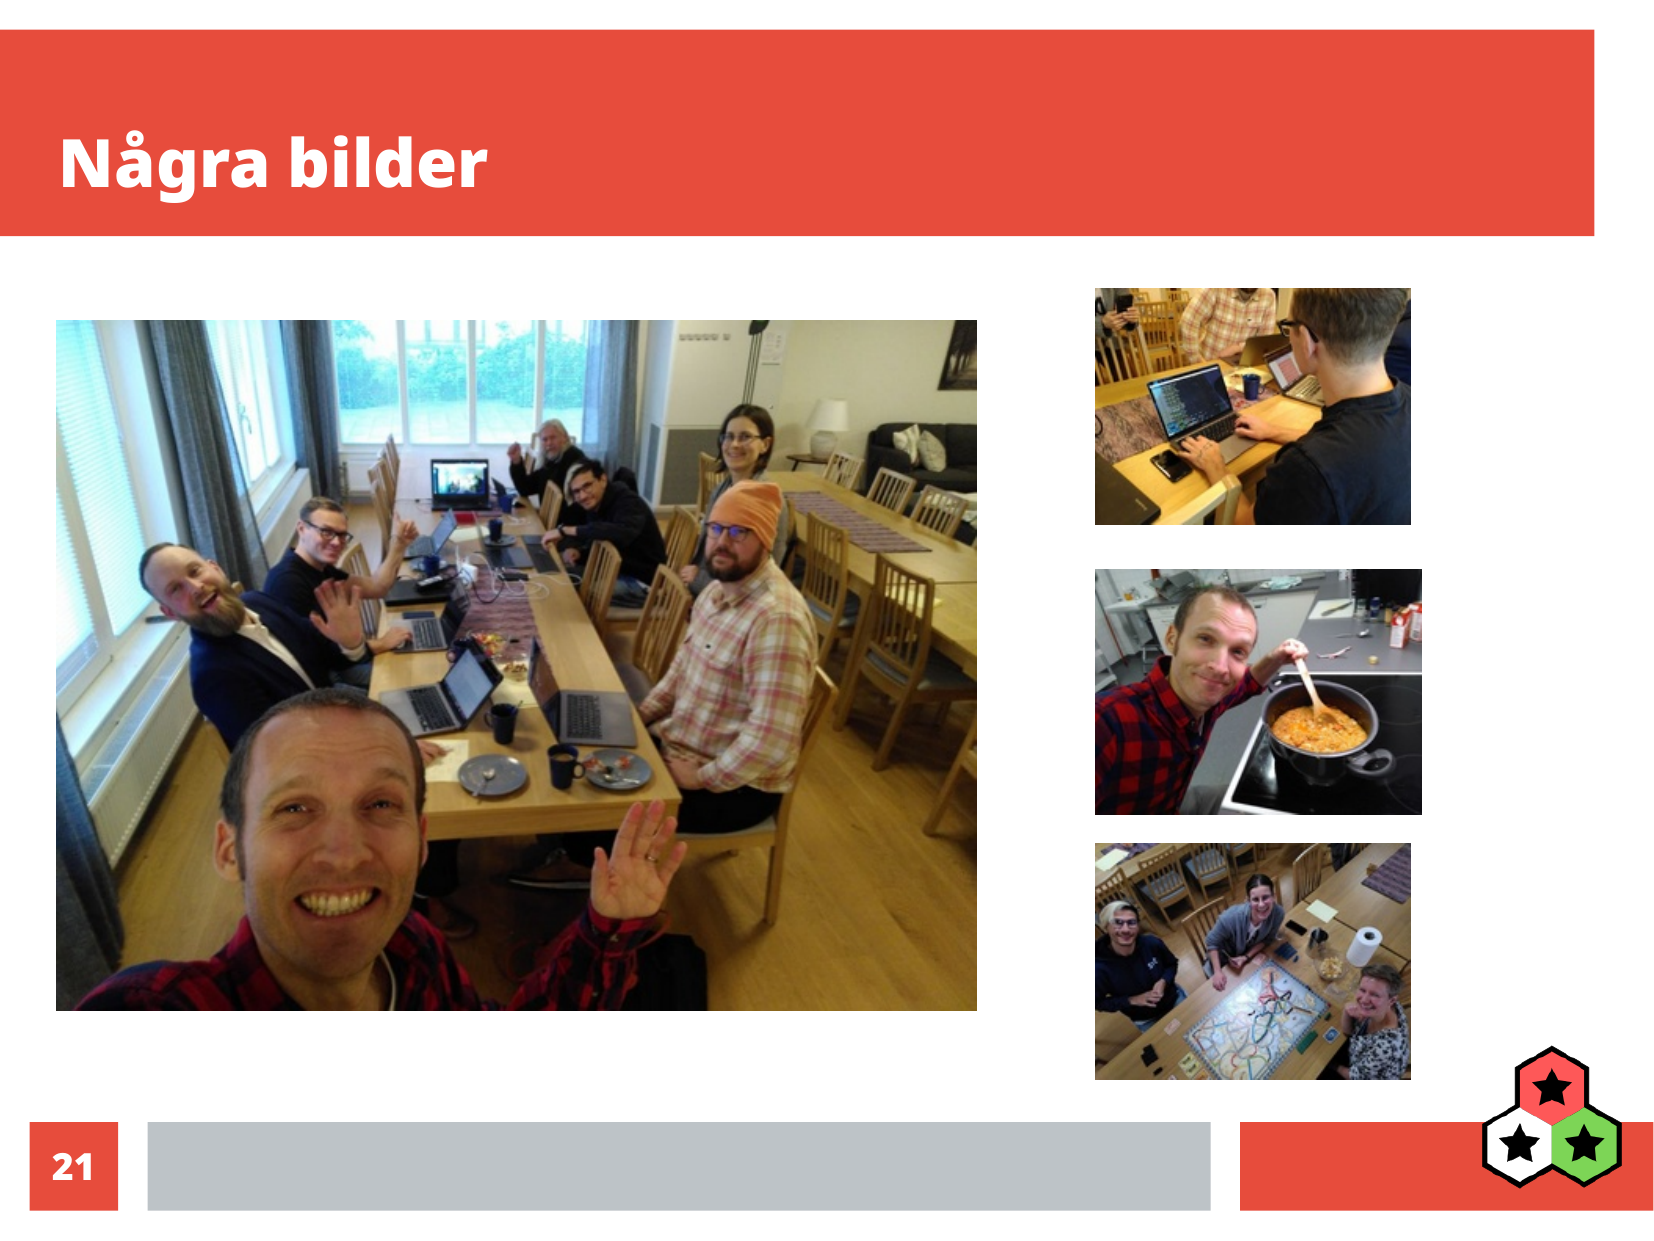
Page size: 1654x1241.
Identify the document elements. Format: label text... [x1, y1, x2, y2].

picture [1095, 843, 1411, 1081]
picture [1463, 1028, 1640, 1205]
title Några bilder [59, 59, 1595, 207]
picture [56, 320, 977, 1011]
picture [1095, 569, 1422, 815]
picture [1095, 288, 1411, 526]
